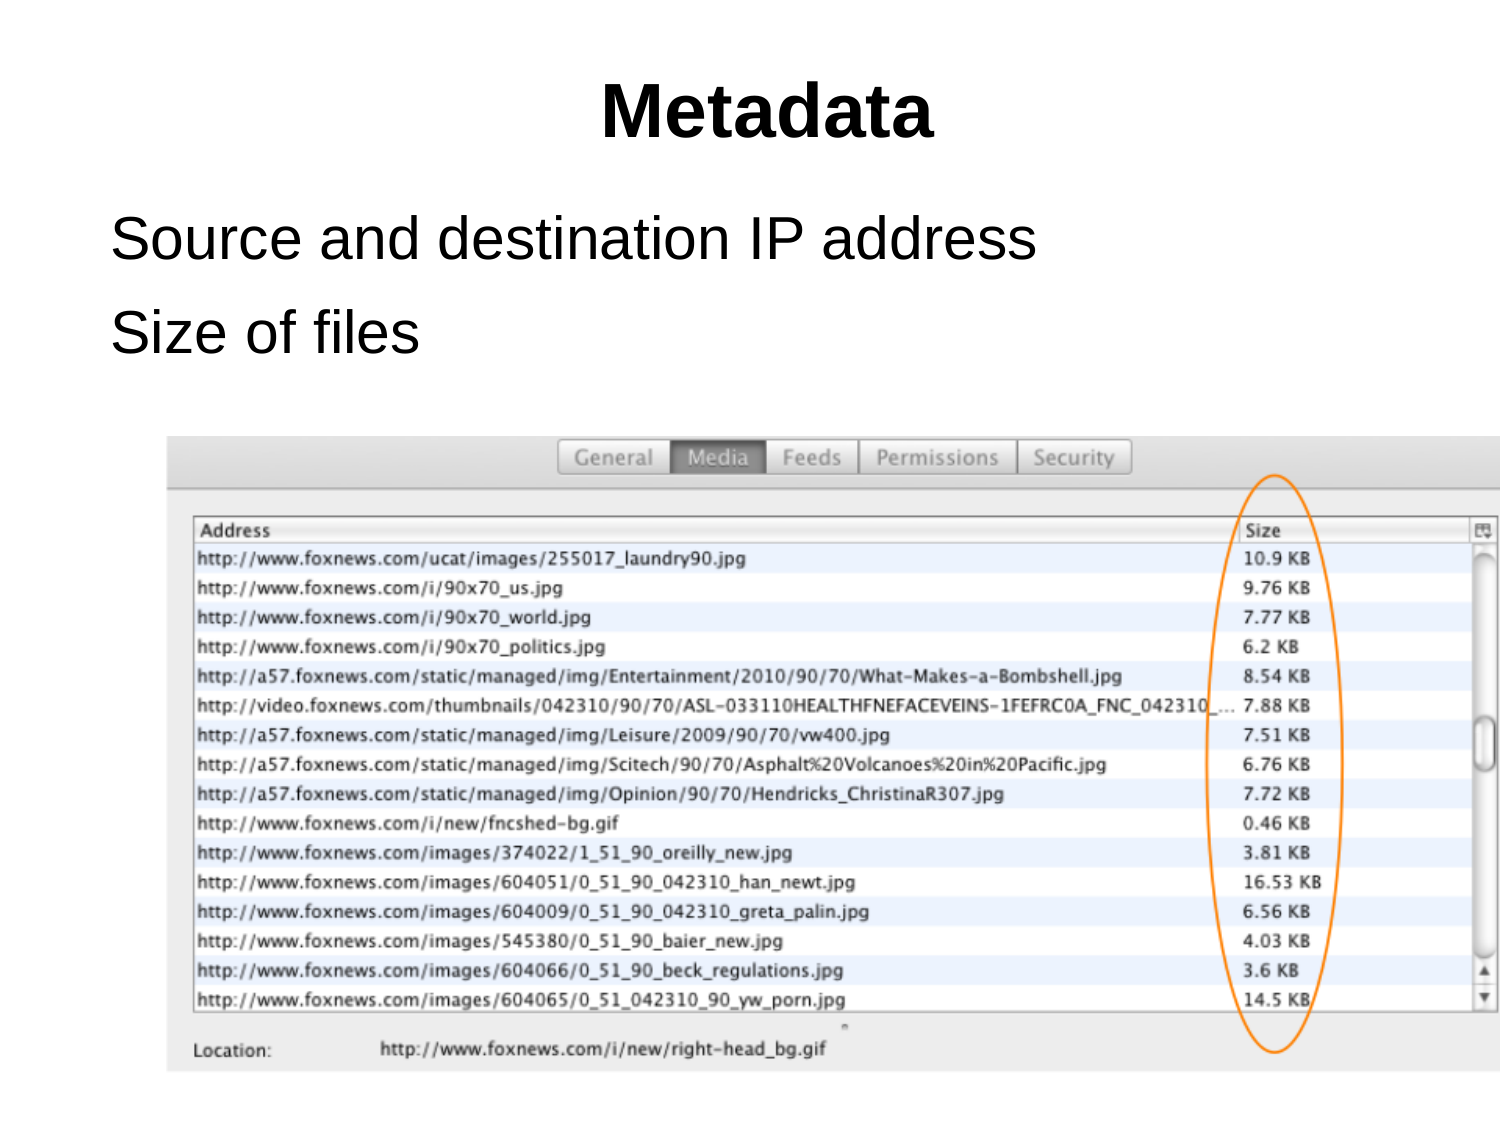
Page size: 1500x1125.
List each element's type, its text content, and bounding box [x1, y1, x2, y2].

list Source and destination IP address Size of files [75, 204, 1395, 1075]
title Metadata [75, 44, 1425, 177]
picture [165, 436, 1500, 1076]
